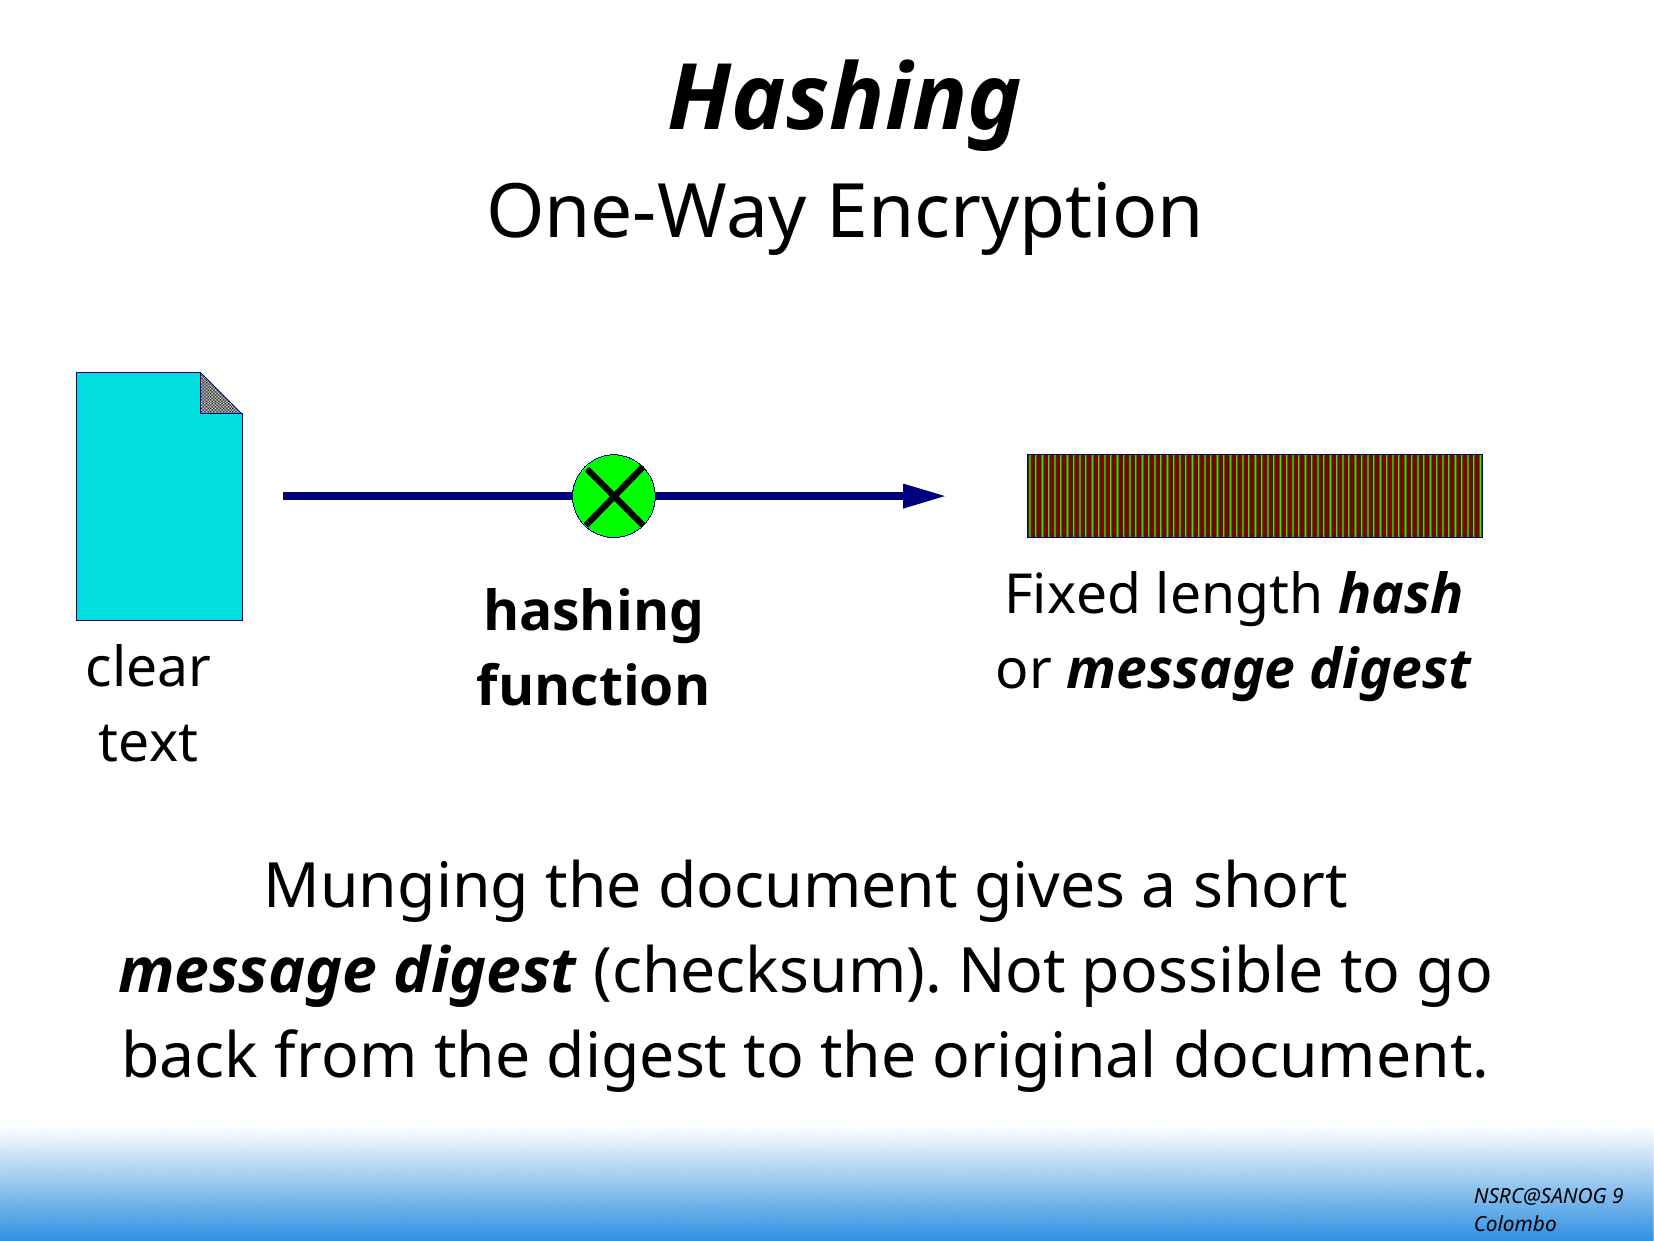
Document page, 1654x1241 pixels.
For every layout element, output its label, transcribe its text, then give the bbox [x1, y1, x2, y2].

text_box [620, 470, 656, 523]
text_box hashing function [476, 571, 711, 723]
text_box clear text [85, 627, 212, 778]
text_box [1027, 454, 1483, 538]
text_box [76, 372, 243, 621]
text_box Munging the document gives a short message digest (checksum). Not possible to go back from the digest to the original document. [118, 840, 1495, 1096]
picture [0, 1124, 1654, 1241]
title Hashing One-Way Encryption [271, 31, 1419, 263]
text_box [572, 454, 641, 538]
text_box Fixed length hash or message digest [995, 554, 1472, 705]
